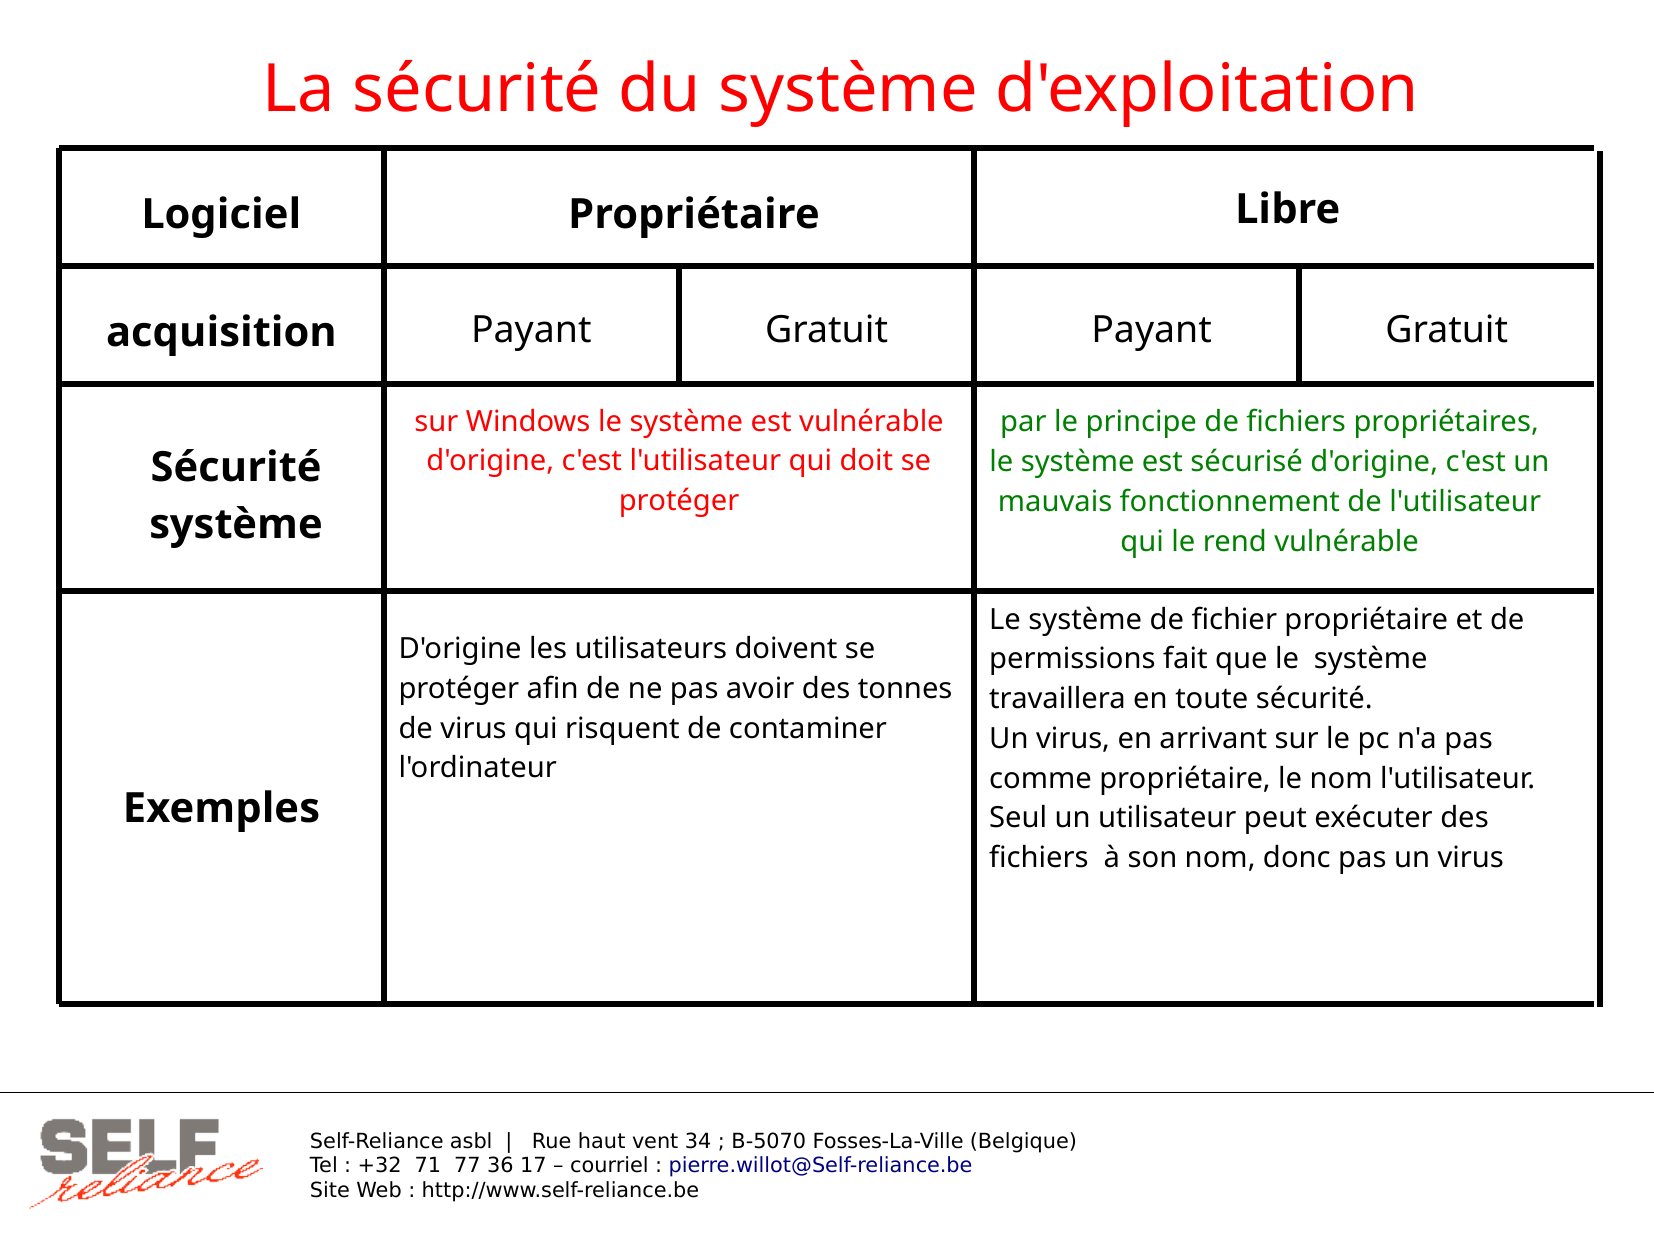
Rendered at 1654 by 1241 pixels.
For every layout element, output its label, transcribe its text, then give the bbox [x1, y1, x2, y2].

text_box Self-Reliance asbl | Rue haut vent 34 ; B-5070 Fosses-La-Ville (Belgique) Tel : +32 71 77 36 17 – courriel : pierre.willot@Self-reliance.be Site Web : http://www.self-reliance.be [295, 1122, 1388, 1210]
text_box Logiciel [59, 173, 384, 266]
text_box D'origine les utilisateurs doivent se protéger afin de ne pas avoir des tonnes de virus qui risquent de contaminer l'ordinateur [383, 620, 974, 877]
text_box Gratuit [708, 295, 945, 375]
text_box acquisition [59, 291, 384, 384]
text_box Payant [1033, 295, 1270, 375]
text_box par le principe de fichiers propriétaires, le système est sécurisé d'origine, c'est un mauvais fonctionnement de l'utilisateur qui le rend vulnérable [974, 393, 1565, 590]
text_box Le système de fichier propriétaire et de permissions fait que le système travaillera en toute sécurité. Un virus, en arrivant sur le pc n'a pas comme propriétaire, le nom l'utilisateur. Seul un utilisateur peut exécuter des fichiers à son nom, donc pas un virus [974, 590, 1565, 958]
text_box sur Windows le système est vulnérable d'origine, c'est l'utilisateur qui doit se protéger [383, 392, 975, 620]
text_box Libre [1036, 168, 1539, 261]
text_box Gratuit [1328, 295, 1565, 375]
text_box La sécurité du système d'exploitation [59, 29, 1625, 166]
picture [28, 1116, 263, 1214]
text_box Exemples [59, 767, 383, 861]
text_box Sécurité système [59, 426, 383, 591]
text_box Payant [413, 295, 650, 375]
text_box Propriétaire [442, 173, 945, 266]
